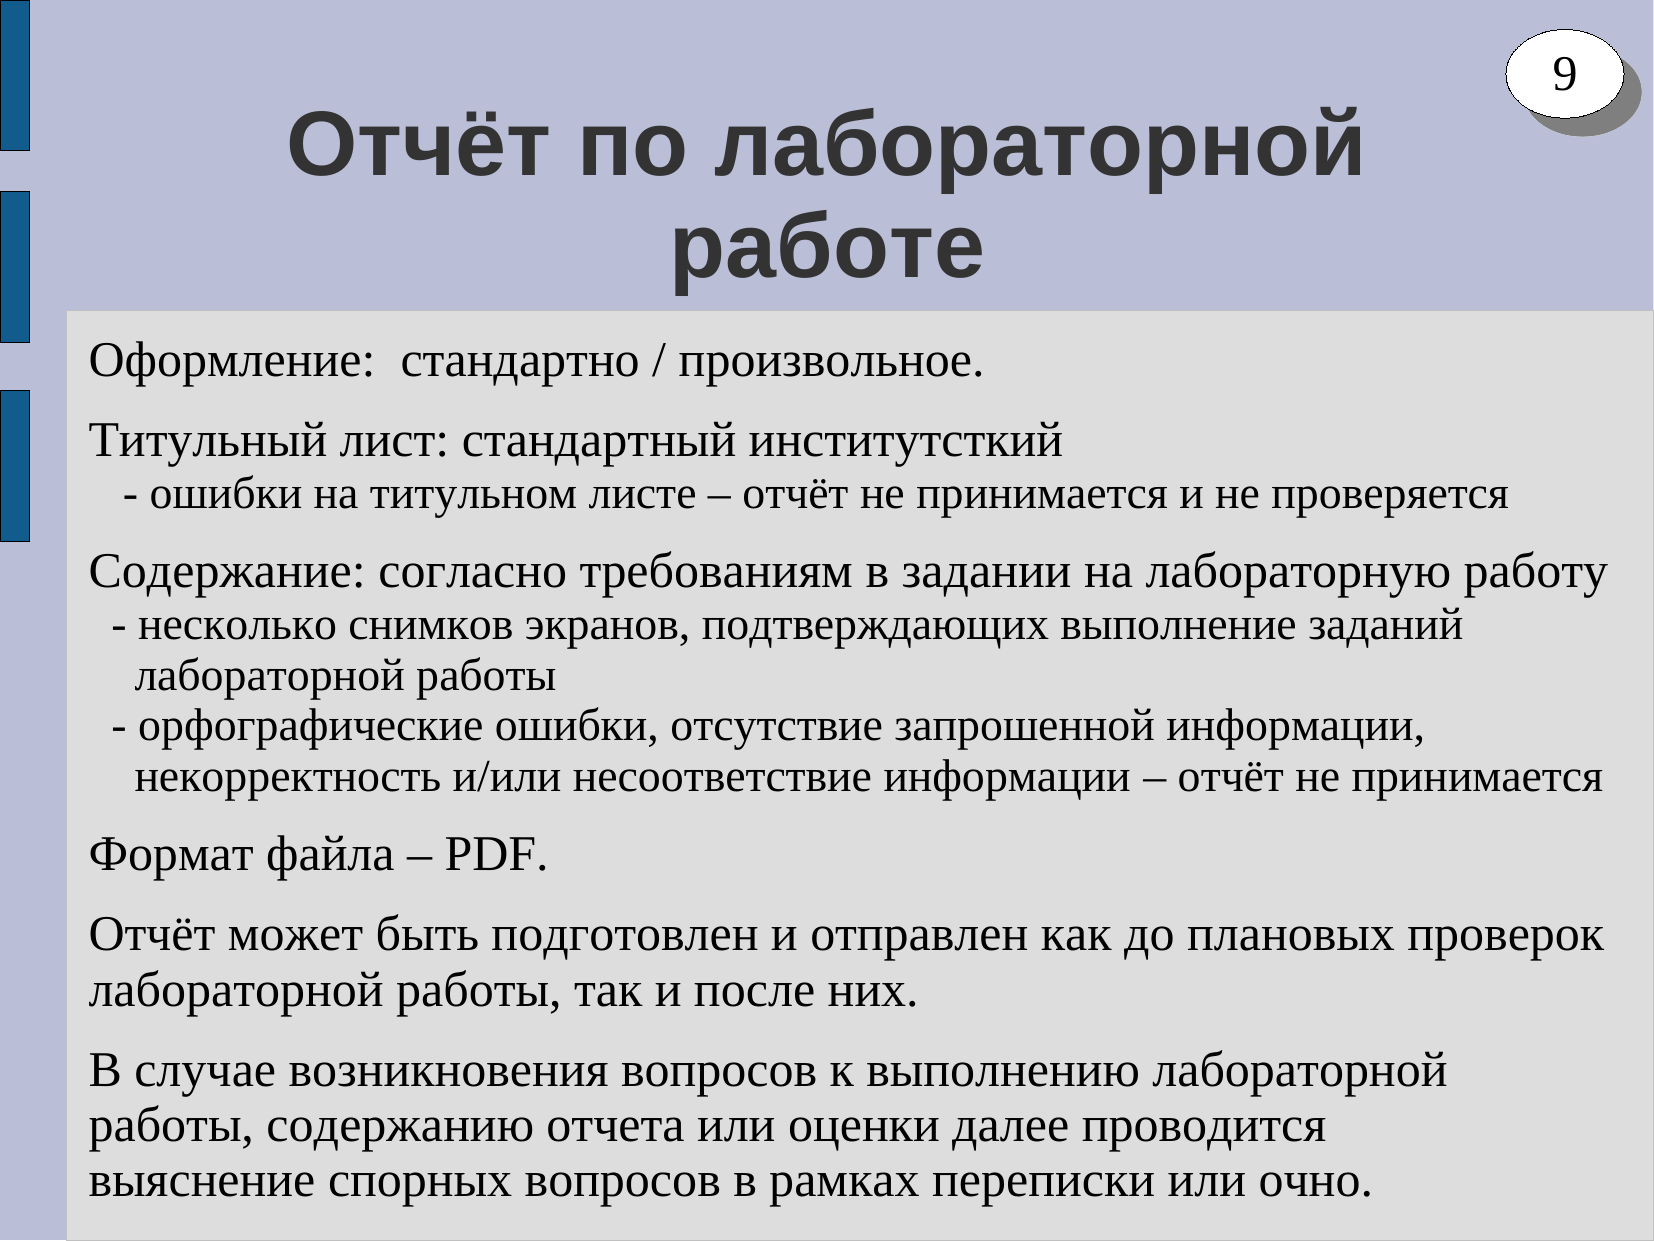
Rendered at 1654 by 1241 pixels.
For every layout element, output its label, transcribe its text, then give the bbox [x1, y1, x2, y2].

text_box Оформление: стандартно / произвольное. Титульный лист: стандартный институтсткий - ошибки на титульном листе – отчёт не принимается и не проверяется Содержание: согласно требованиям в задании на лабораторную работу - несколько снимков экранов, подтверждающих выполнение заданий лабораторной работы - орфографические ошибки, отсутствие запрошенной информации, некорректность и/или несоответствие информации – отчёт не принимается Формат файла – PDF. Отчёт может быть подготовлен и отправлен как до плановых проверок лабораторной работы, так и после них. В случае возникновения вопросов к выполнению лабораторной работы, содержанию отчета или оценки далее проводится выяснение спорных вопросов в рамках переписки или очно. [88, 332, 1625, 1208]
title Отчёт по лабораторной работе [121, 87, 1534, 302]
text_box 9 [1505, 29, 1625, 119]
